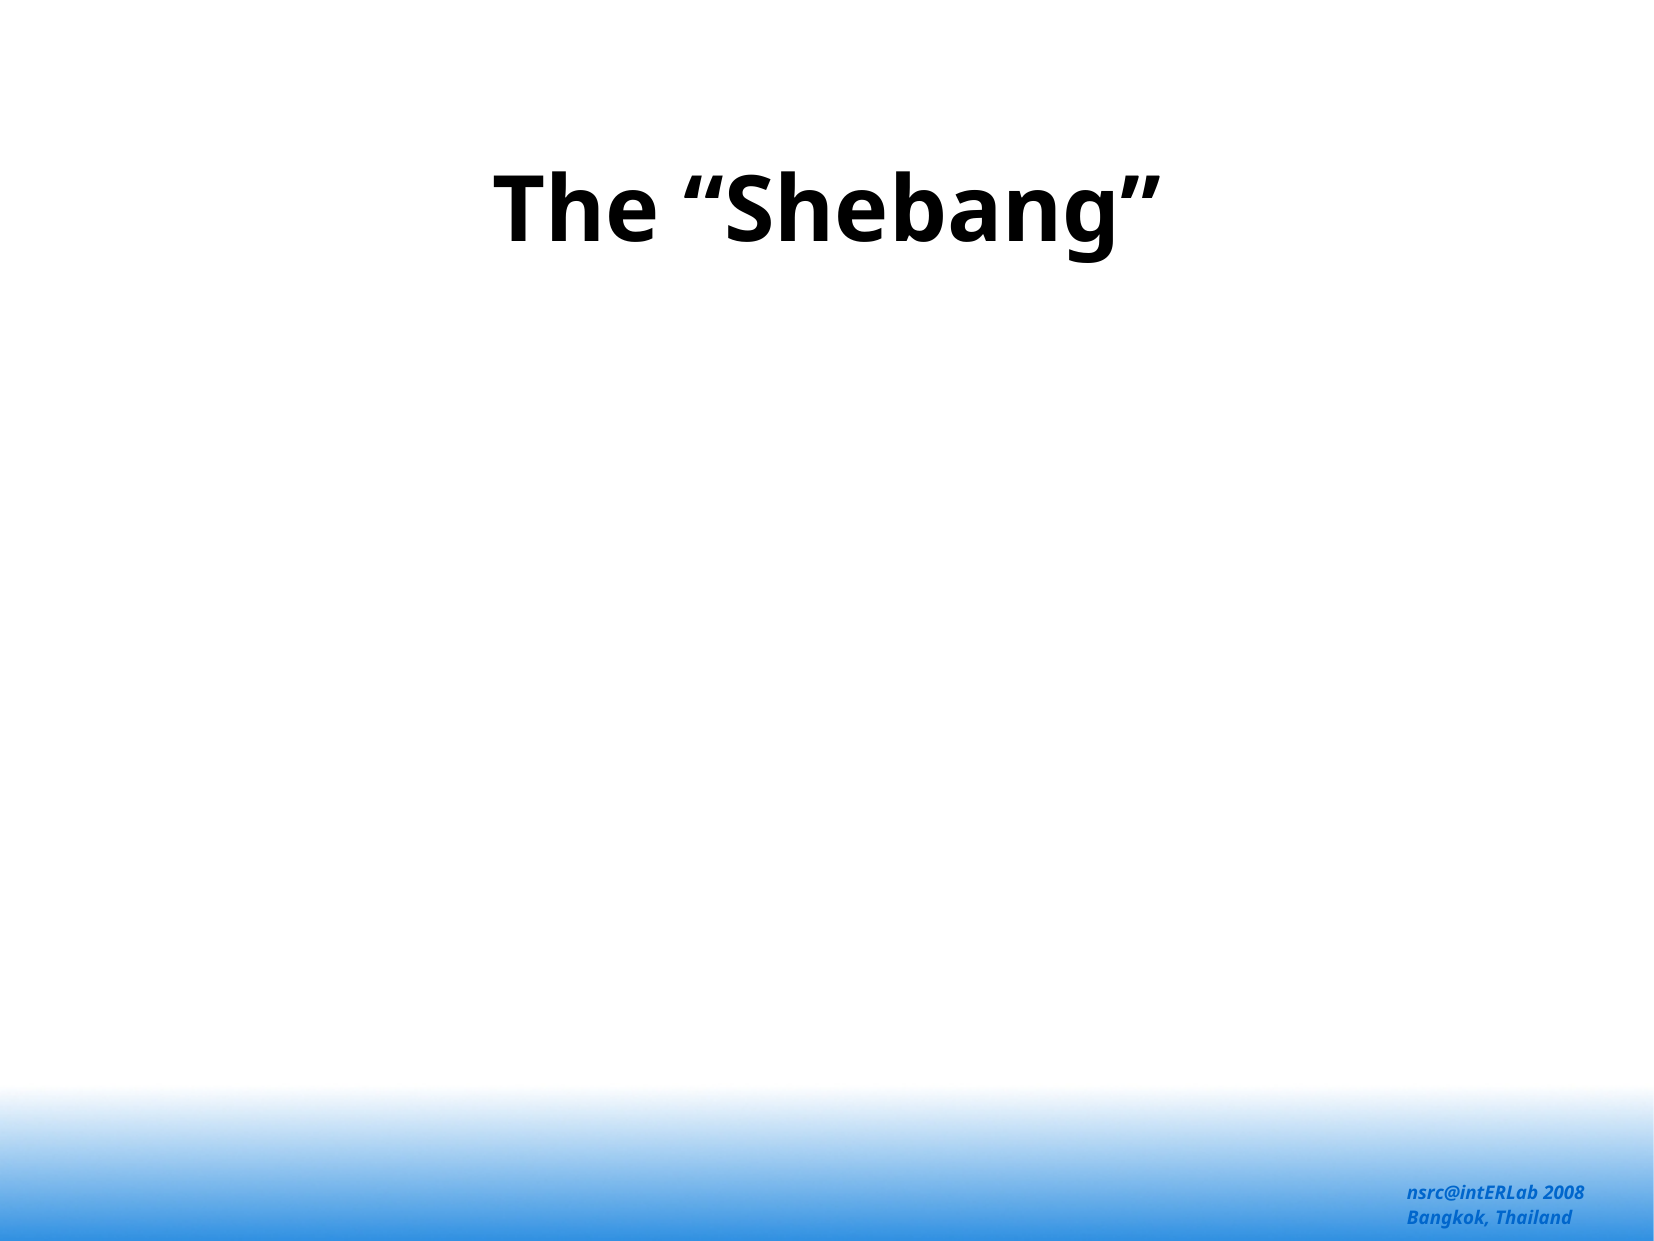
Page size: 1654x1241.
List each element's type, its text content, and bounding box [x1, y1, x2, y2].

picture [0, 1083, 1654, 1241]
title The “Shebang” [121, 102, 1534, 310]
